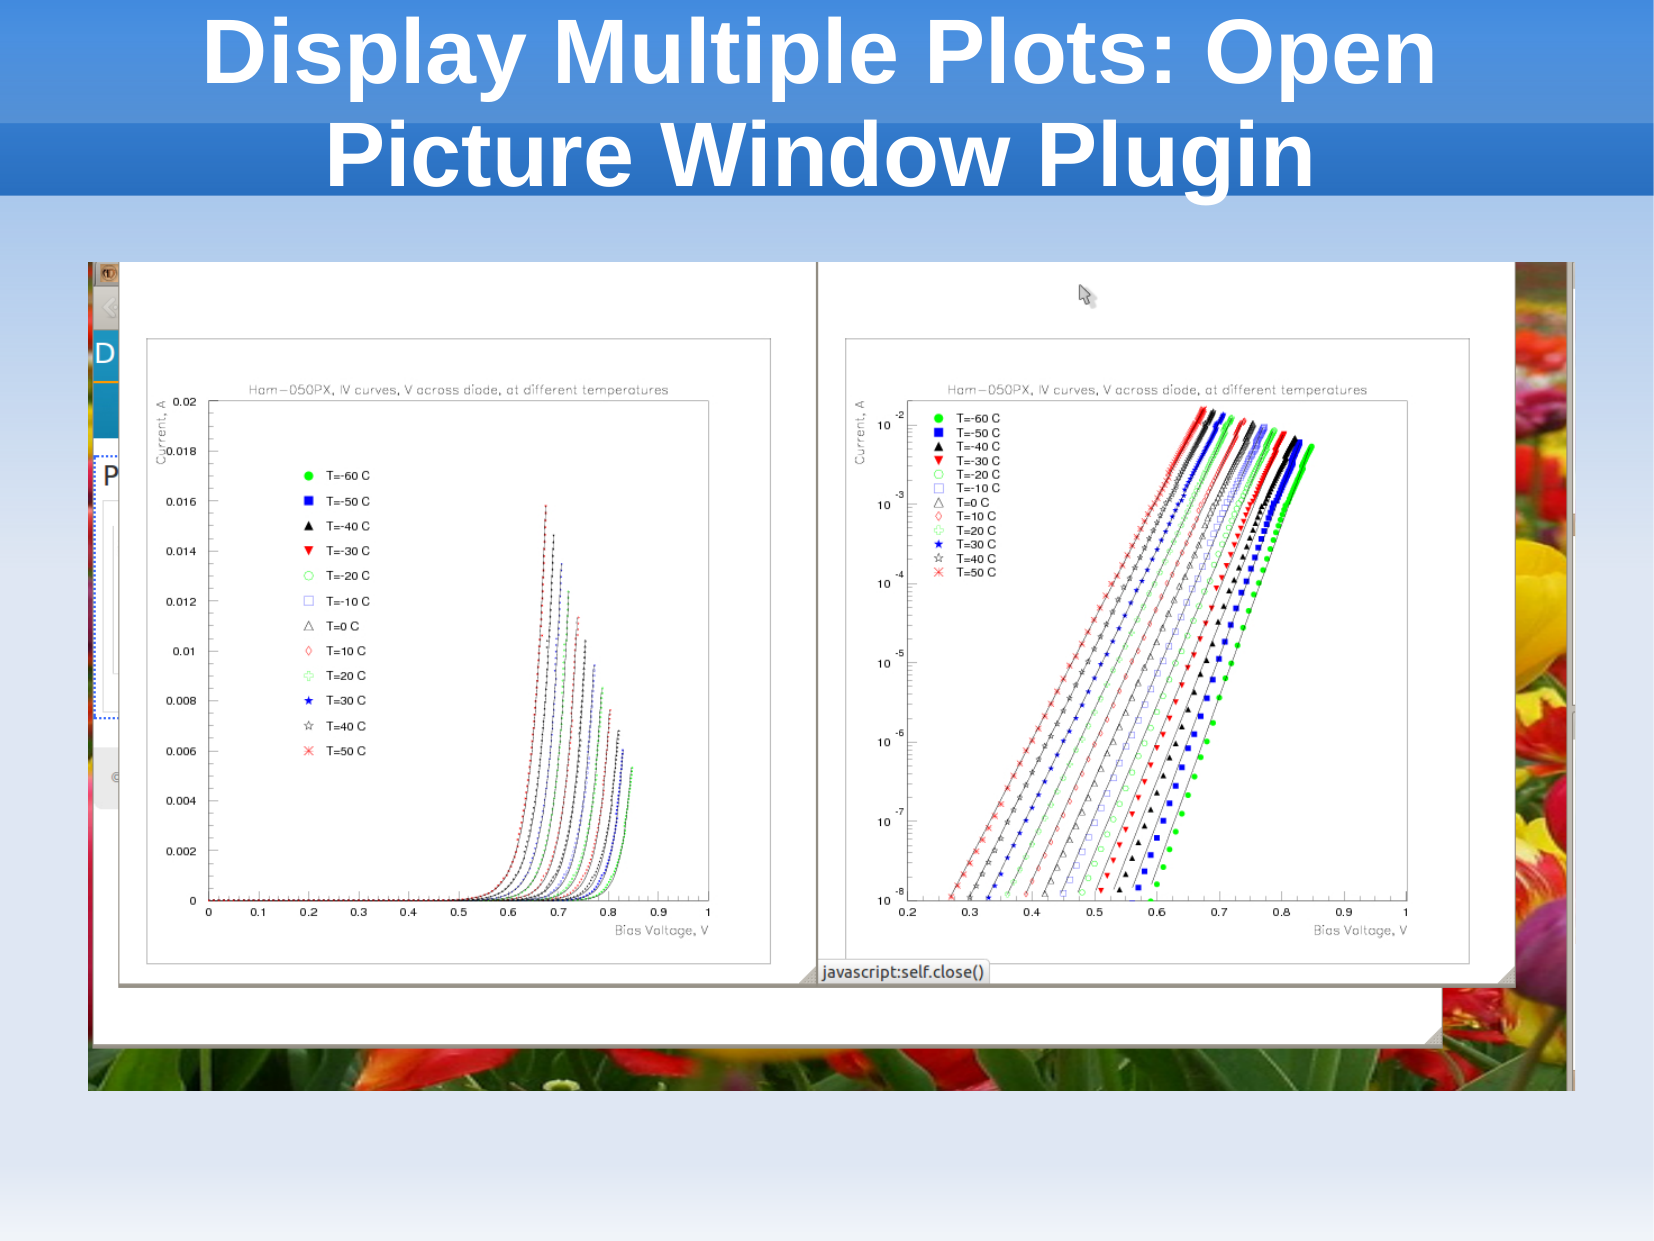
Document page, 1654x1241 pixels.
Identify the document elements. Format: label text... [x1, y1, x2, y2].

picture [0, 0, 1654, 1241]
title Display Multiple Plots: Open Picture Window Plugin [76, 0, 1565, 208]
